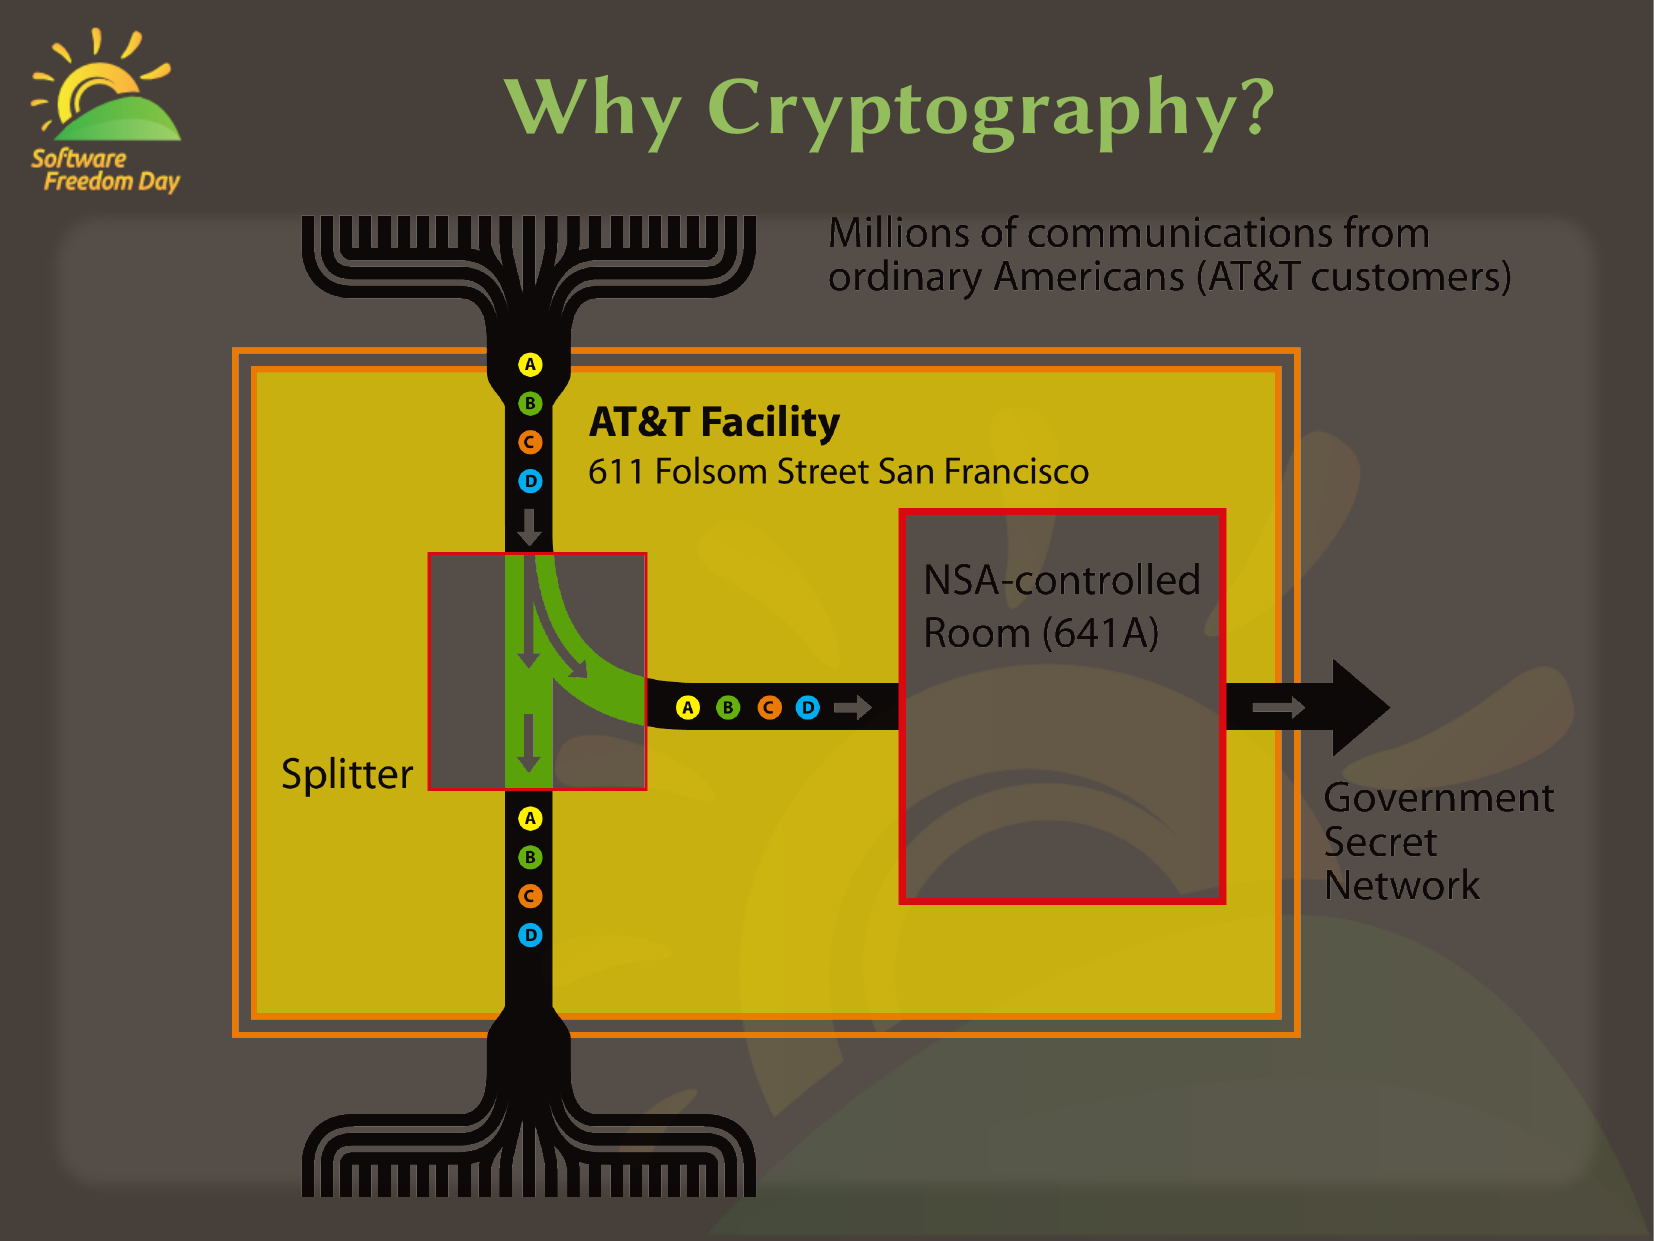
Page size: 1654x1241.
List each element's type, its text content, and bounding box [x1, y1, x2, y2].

title Why Cryptography? [210, 9, 1571, 205]
picture [0, 0, 1654, 1241]
